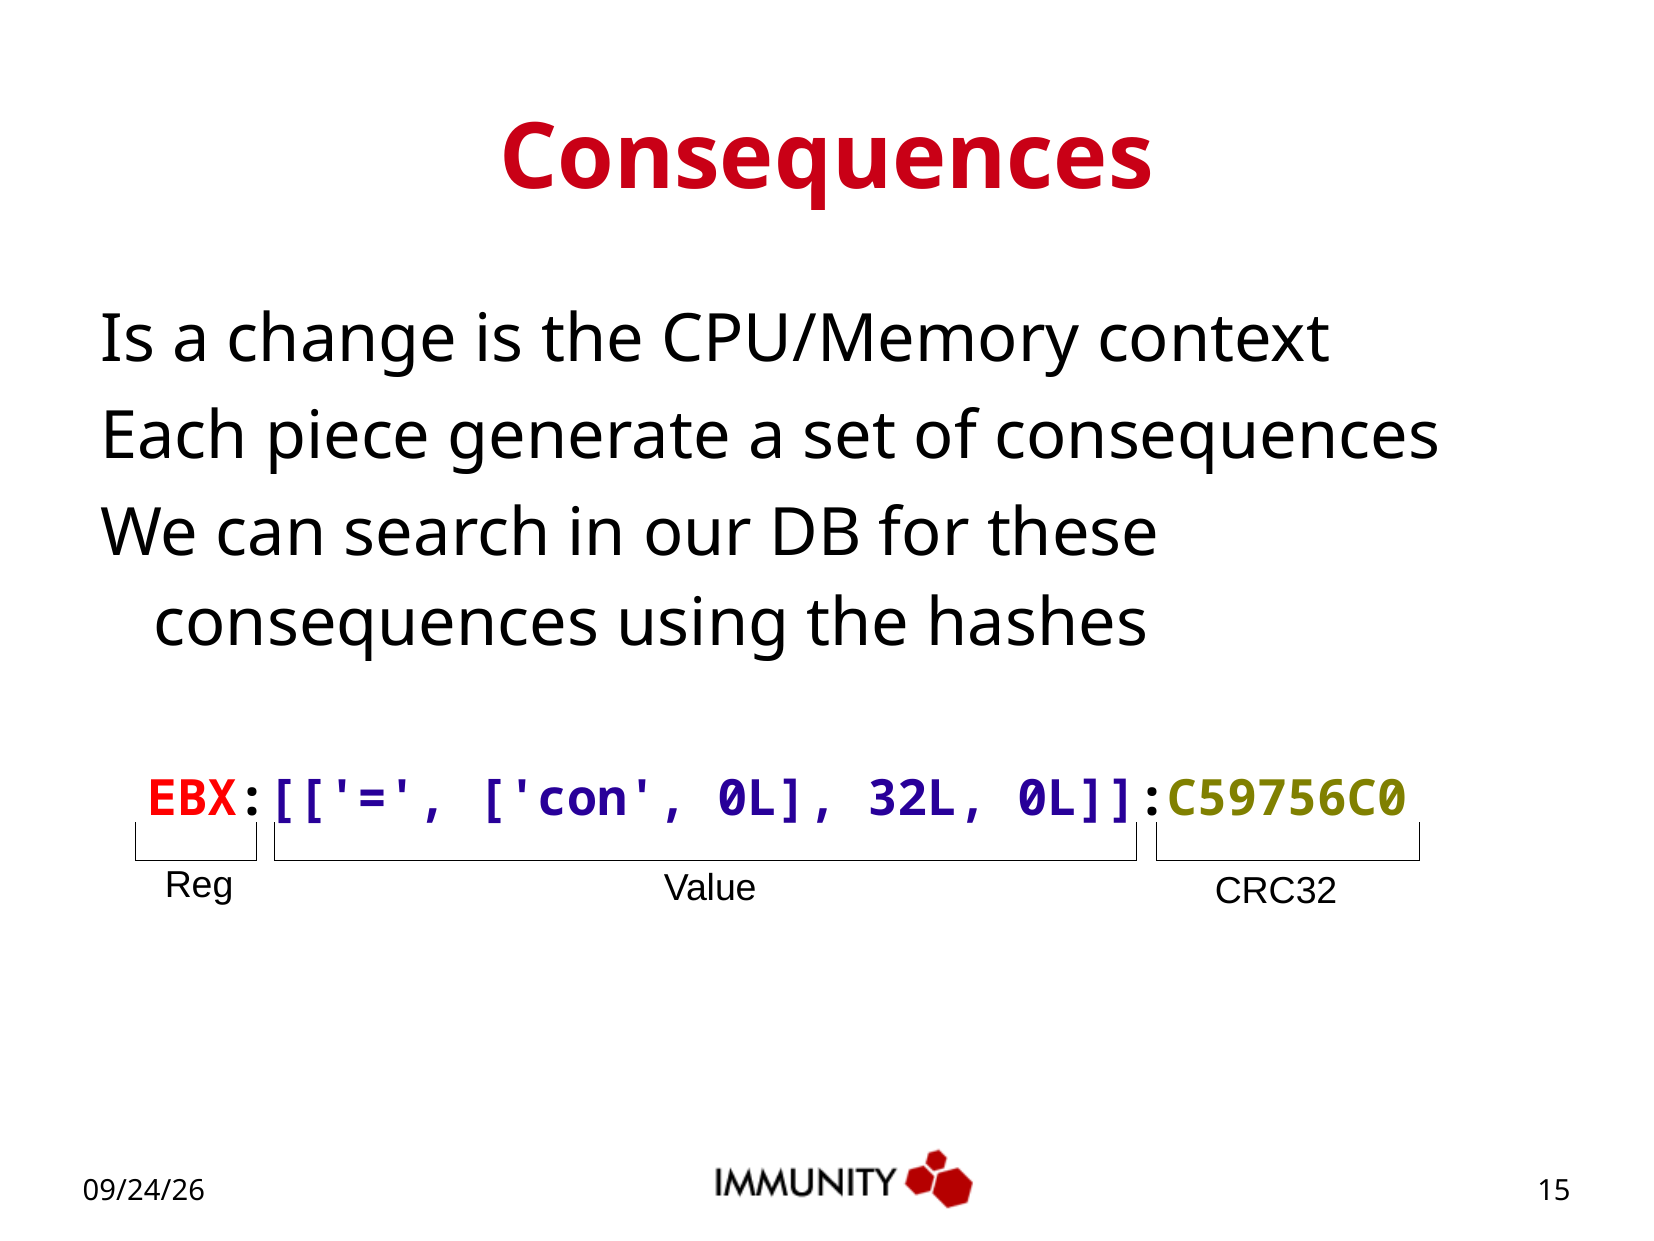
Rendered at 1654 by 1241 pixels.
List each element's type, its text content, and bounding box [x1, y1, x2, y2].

text_box CRC32 [1200, 862, 1352, 934]
text_box Reg [150, 856, 248, 928]
picture [694, 1130, 984, 1235]
text_box EBX:[['=', ['con', 0L], 32L, 0L]]:C59756C0 [132, 754, 1445, 829]
text_box Value [649, 858, 773, 930]
list Is a change is the CPU/Memory context Each piece generate a set of consequences We can search in our DB for these consequences using the hashes [82, 290, 1571, 638]
title Consequences [82, 49, 1571, 257]
